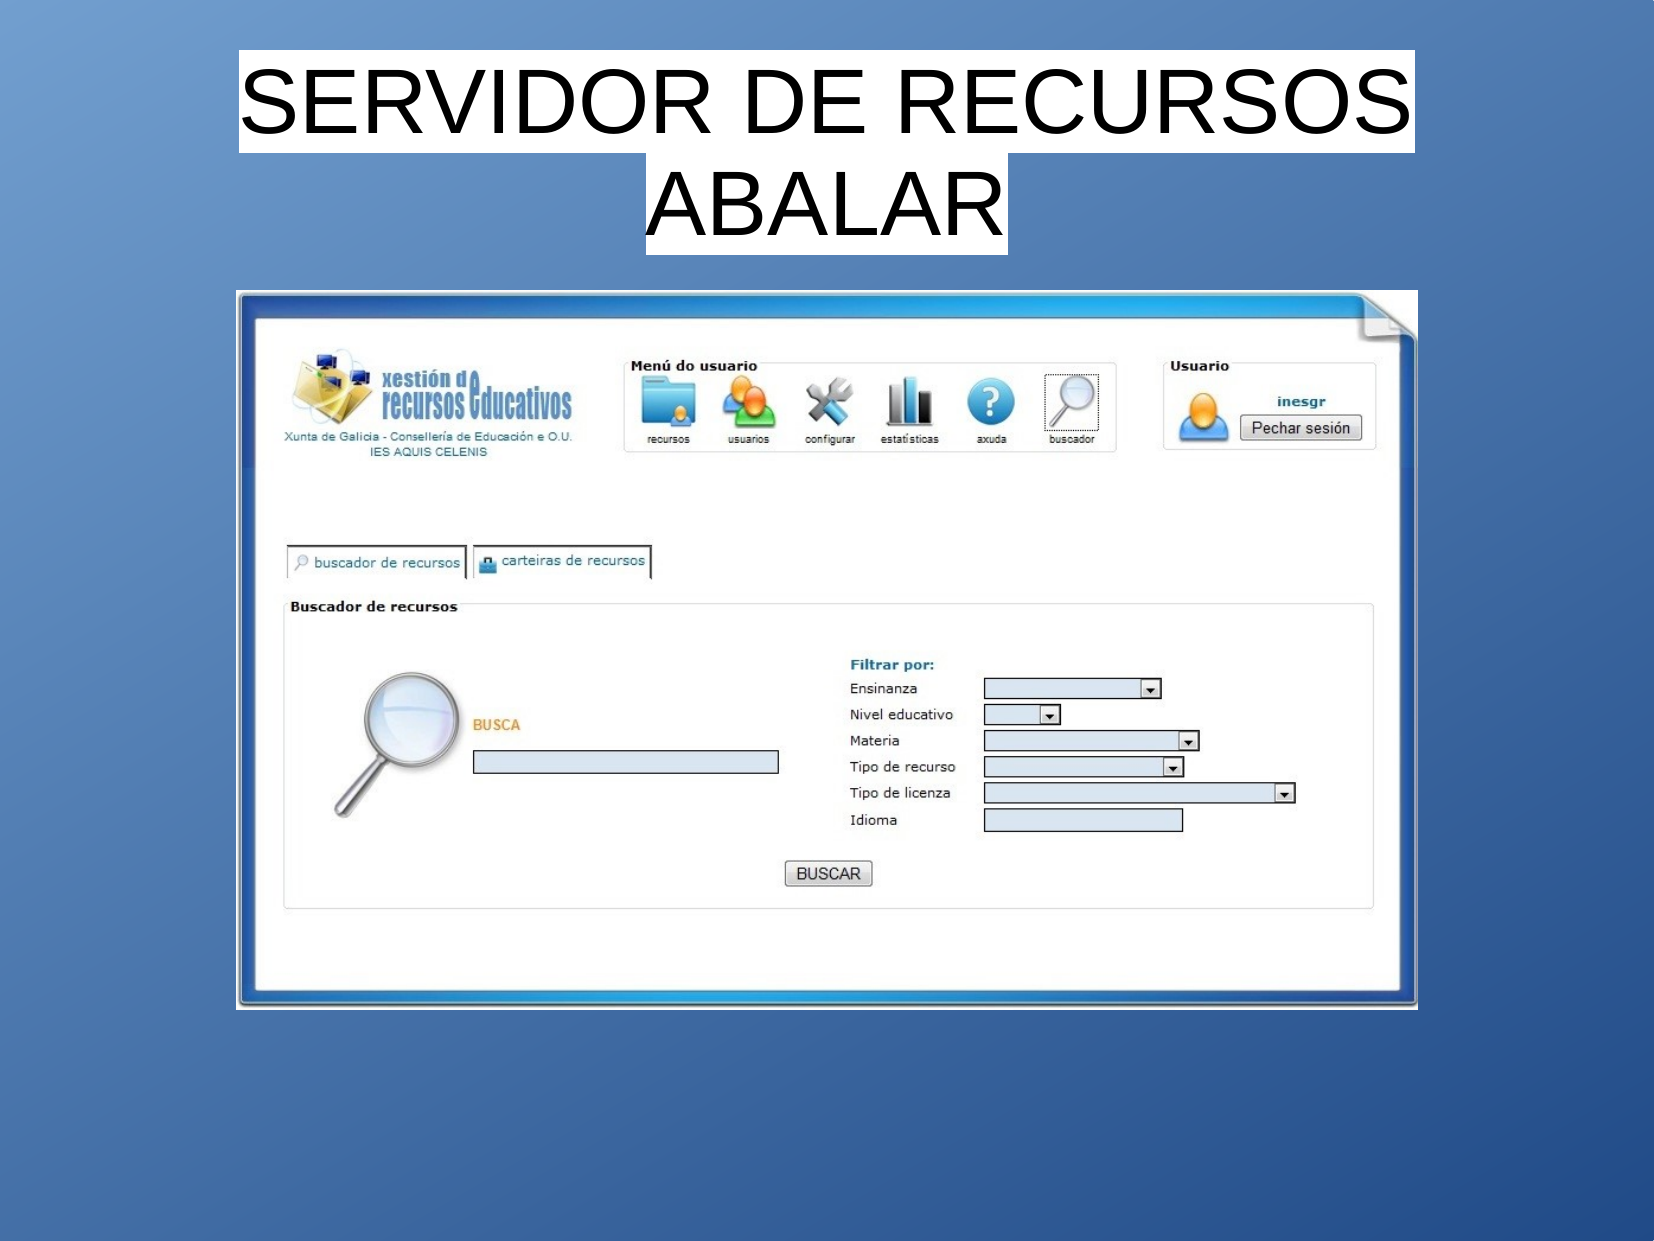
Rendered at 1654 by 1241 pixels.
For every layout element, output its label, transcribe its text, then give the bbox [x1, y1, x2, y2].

picture [236, 290, 1418, 1010]
title SERVIDOR DE RECURSOS ABALAR [82, 49, 1571, 257]
